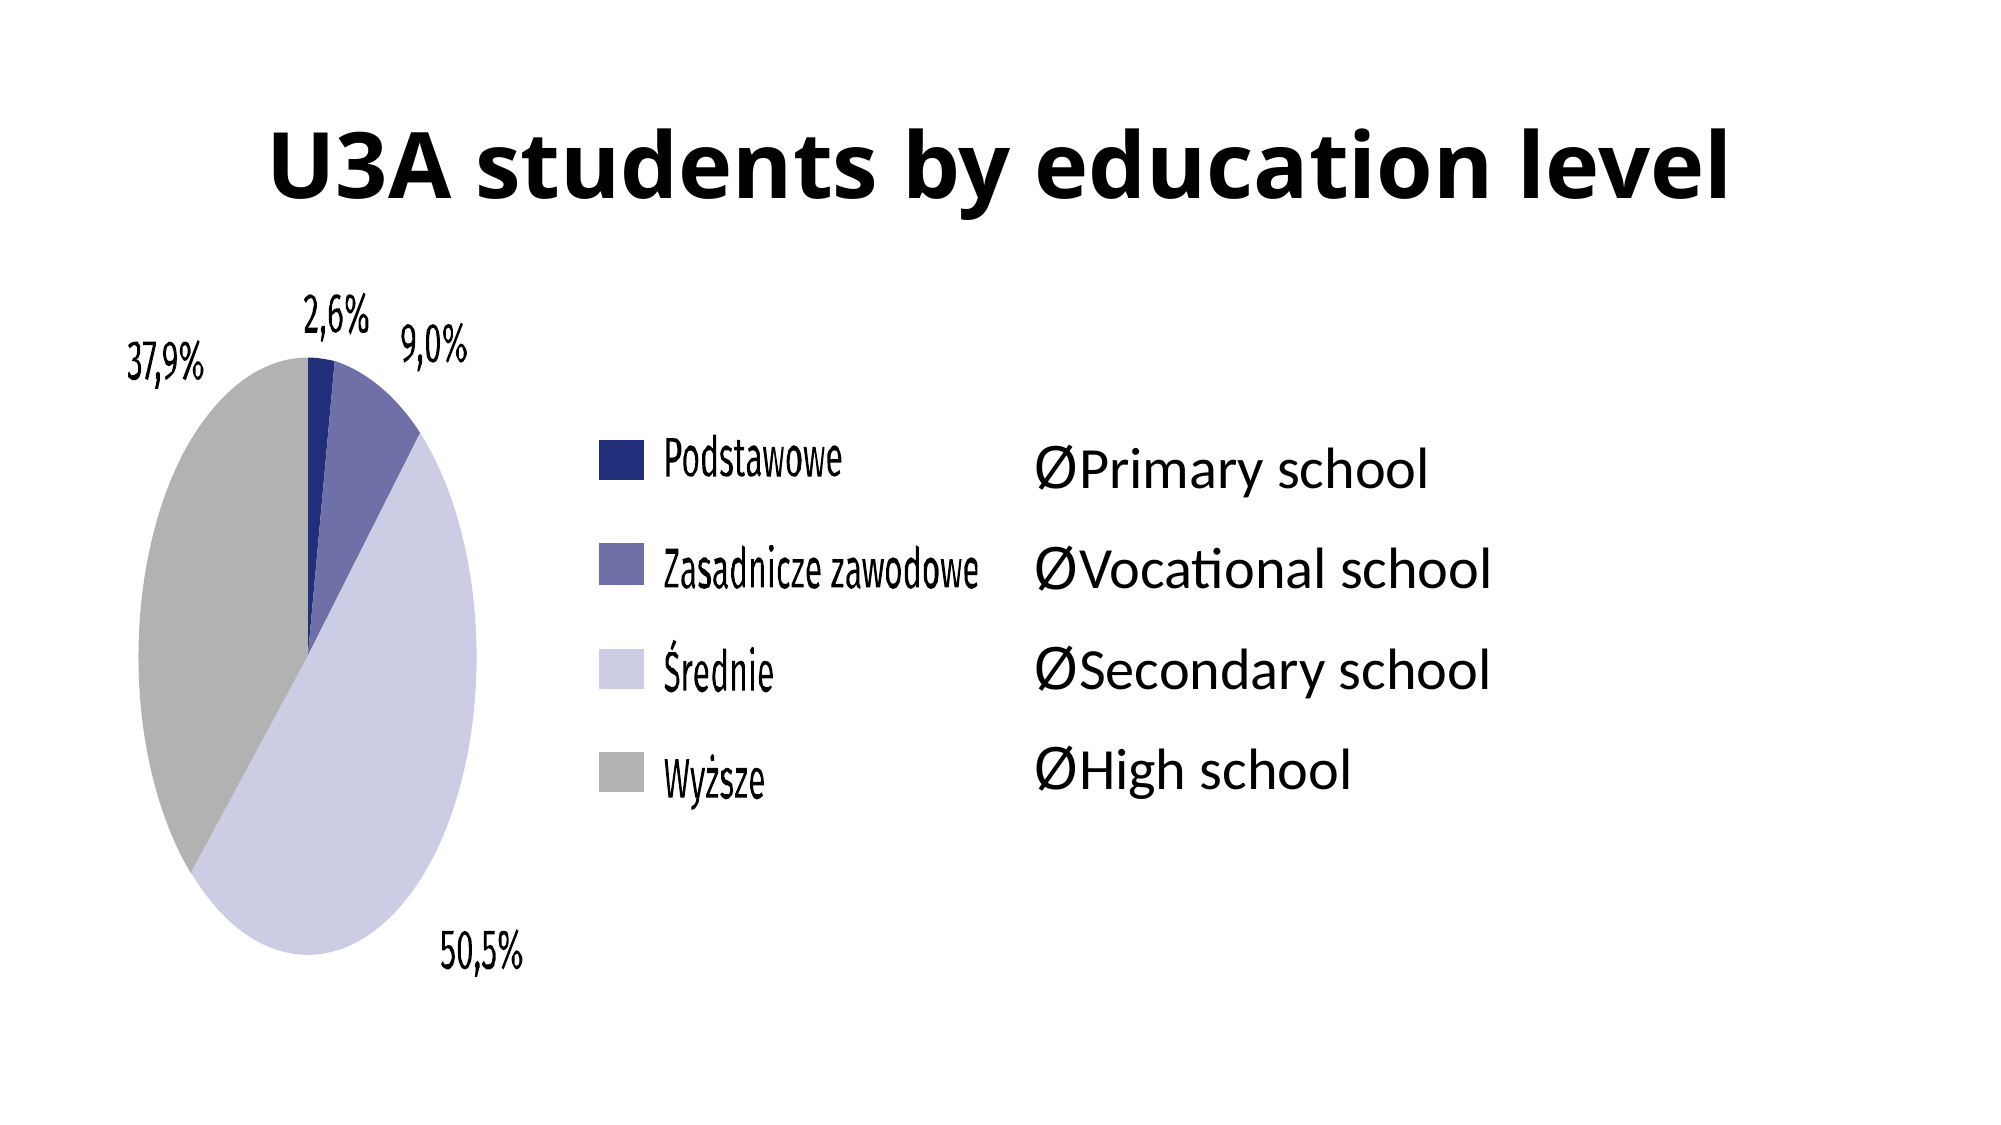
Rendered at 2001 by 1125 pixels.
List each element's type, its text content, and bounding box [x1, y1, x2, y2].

title U3A students by education level [137, 59, 1863, 278]
list Primary school Vocational school Secondary school High school [1018, 430, 1869, 890]
picture [128, 292, 978, 977]
